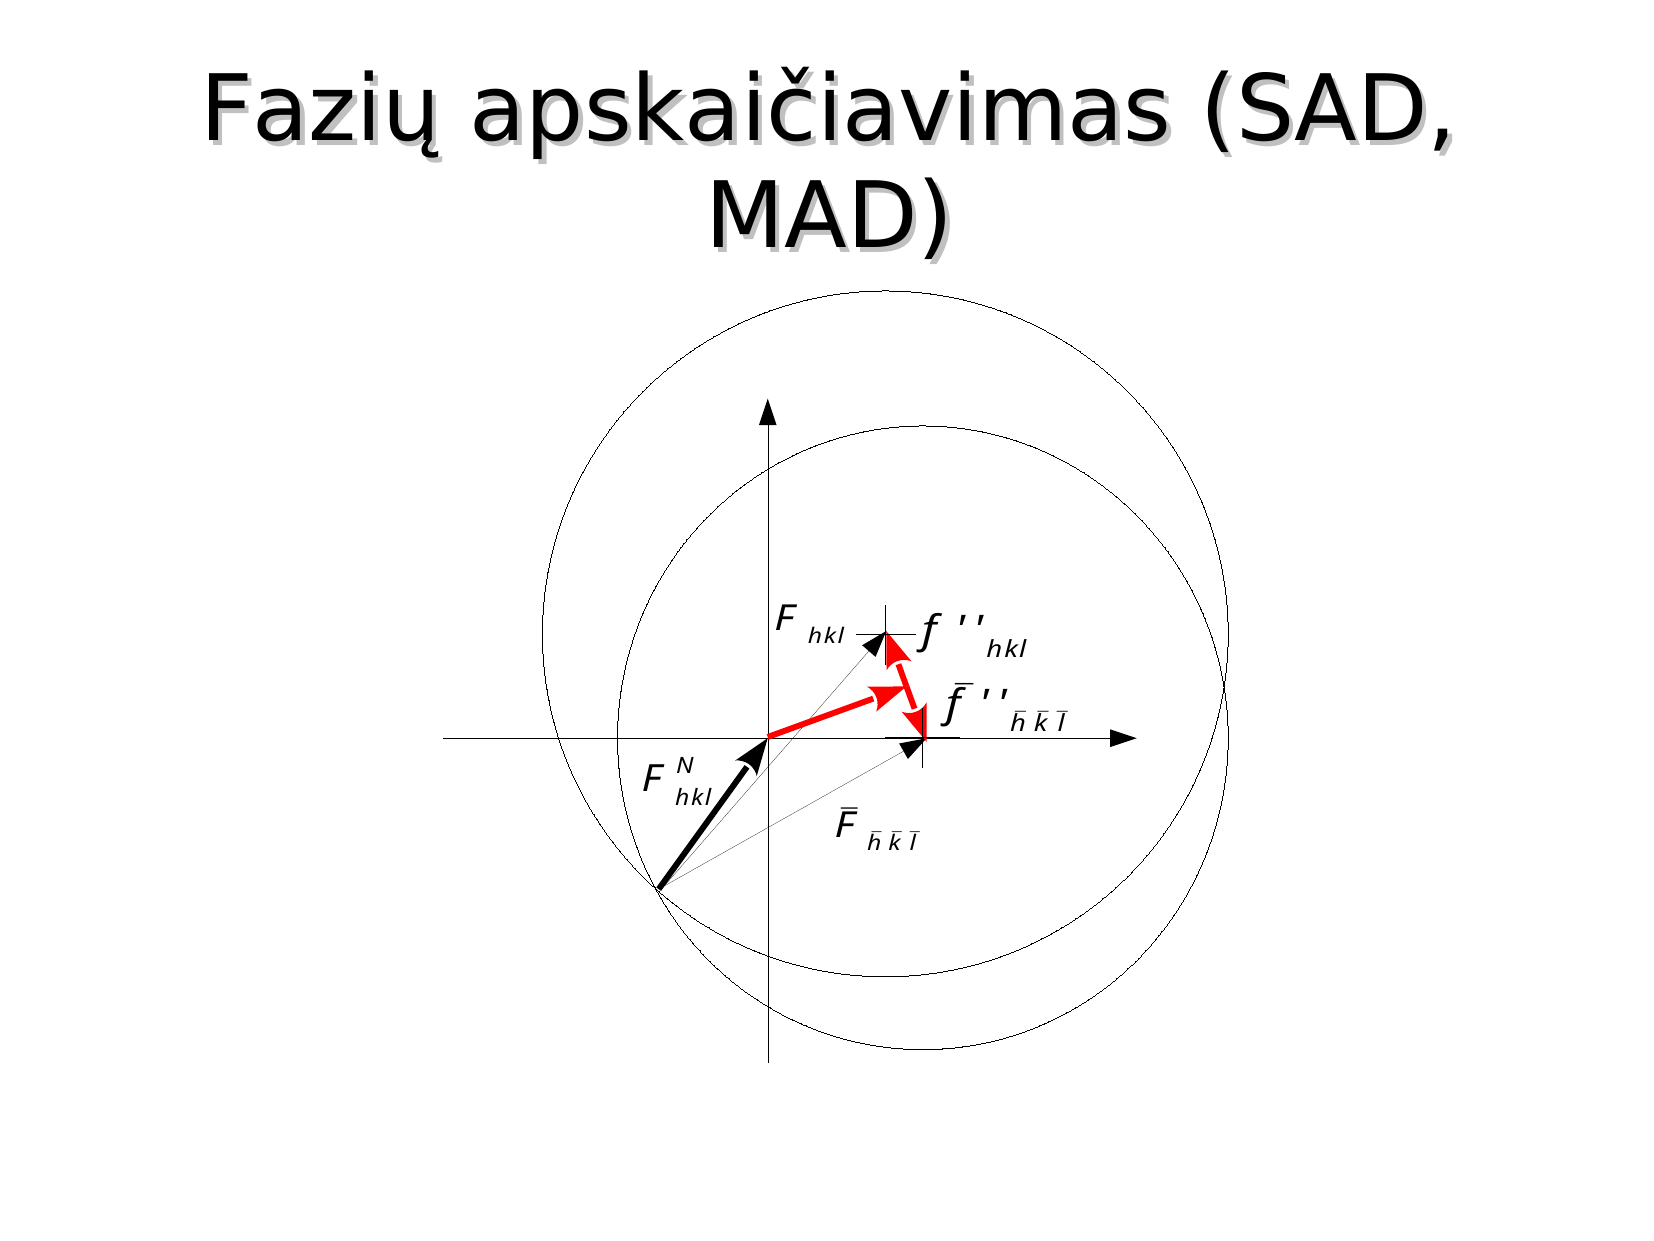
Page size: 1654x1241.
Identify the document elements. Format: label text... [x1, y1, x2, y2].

title Fazių apskaičiavimas (SAD, MAD) [123, 55, 1536, 270]
chart [930, 673, 1076, 739]
chart [905, 599, 1034, 665]
chart [767, 590, 852, 650]
chart [634, 747, 719, 813]
chart [826, 797, 927, 857]
